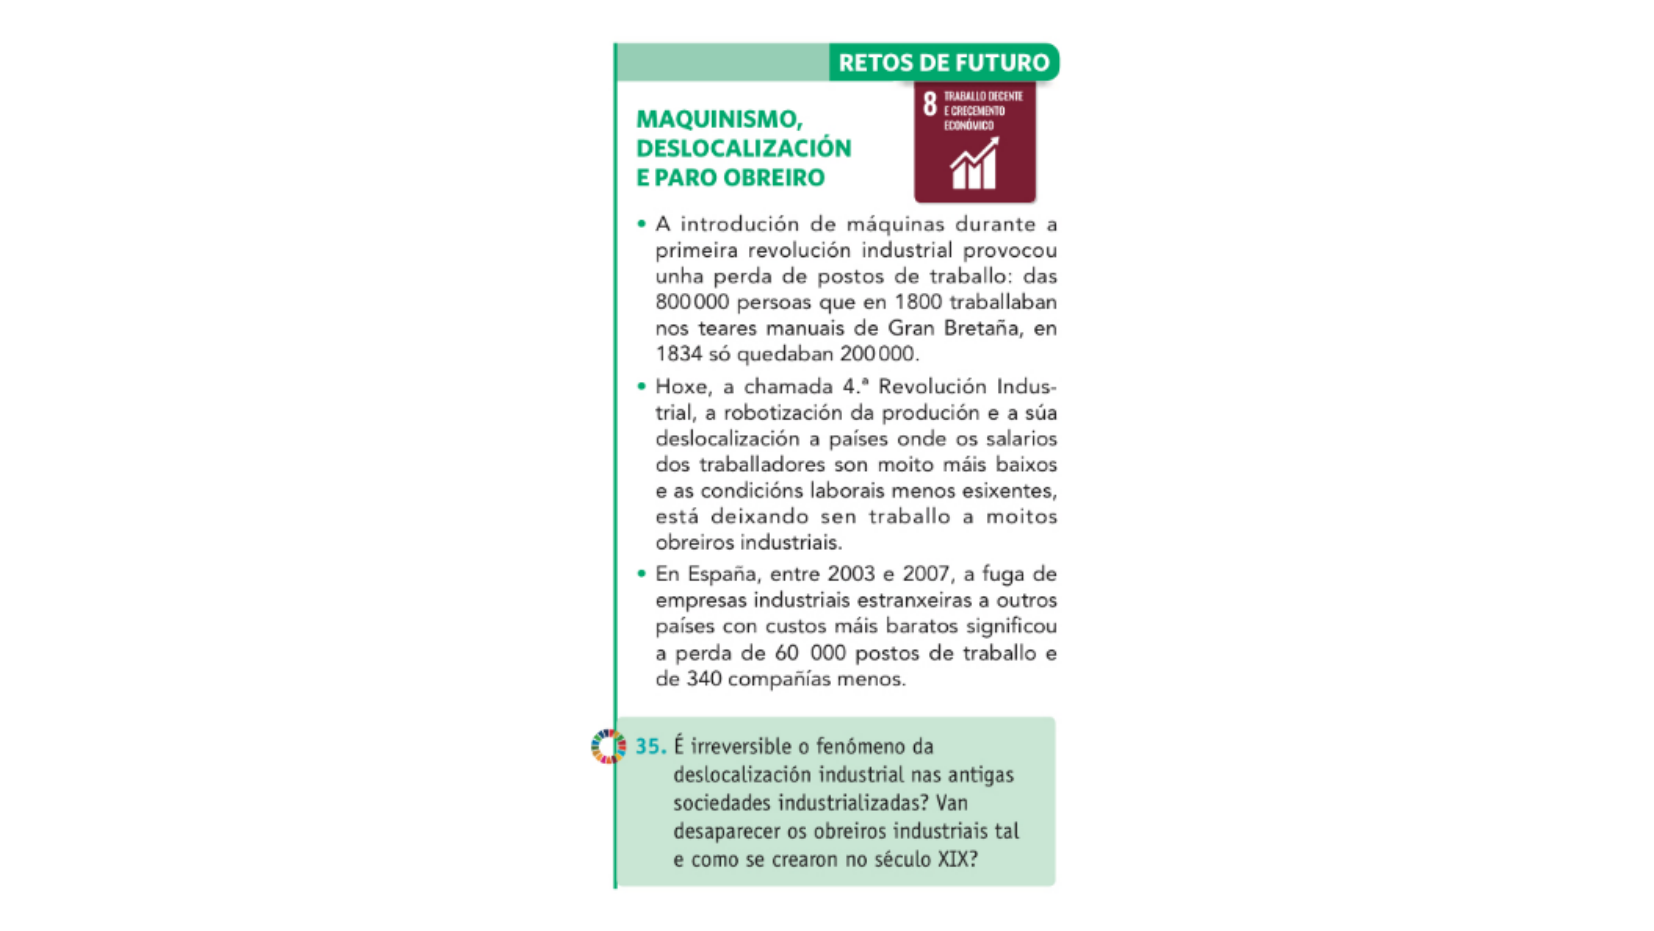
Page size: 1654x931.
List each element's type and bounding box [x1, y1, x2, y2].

picture [582, 31, 1080, 903]
